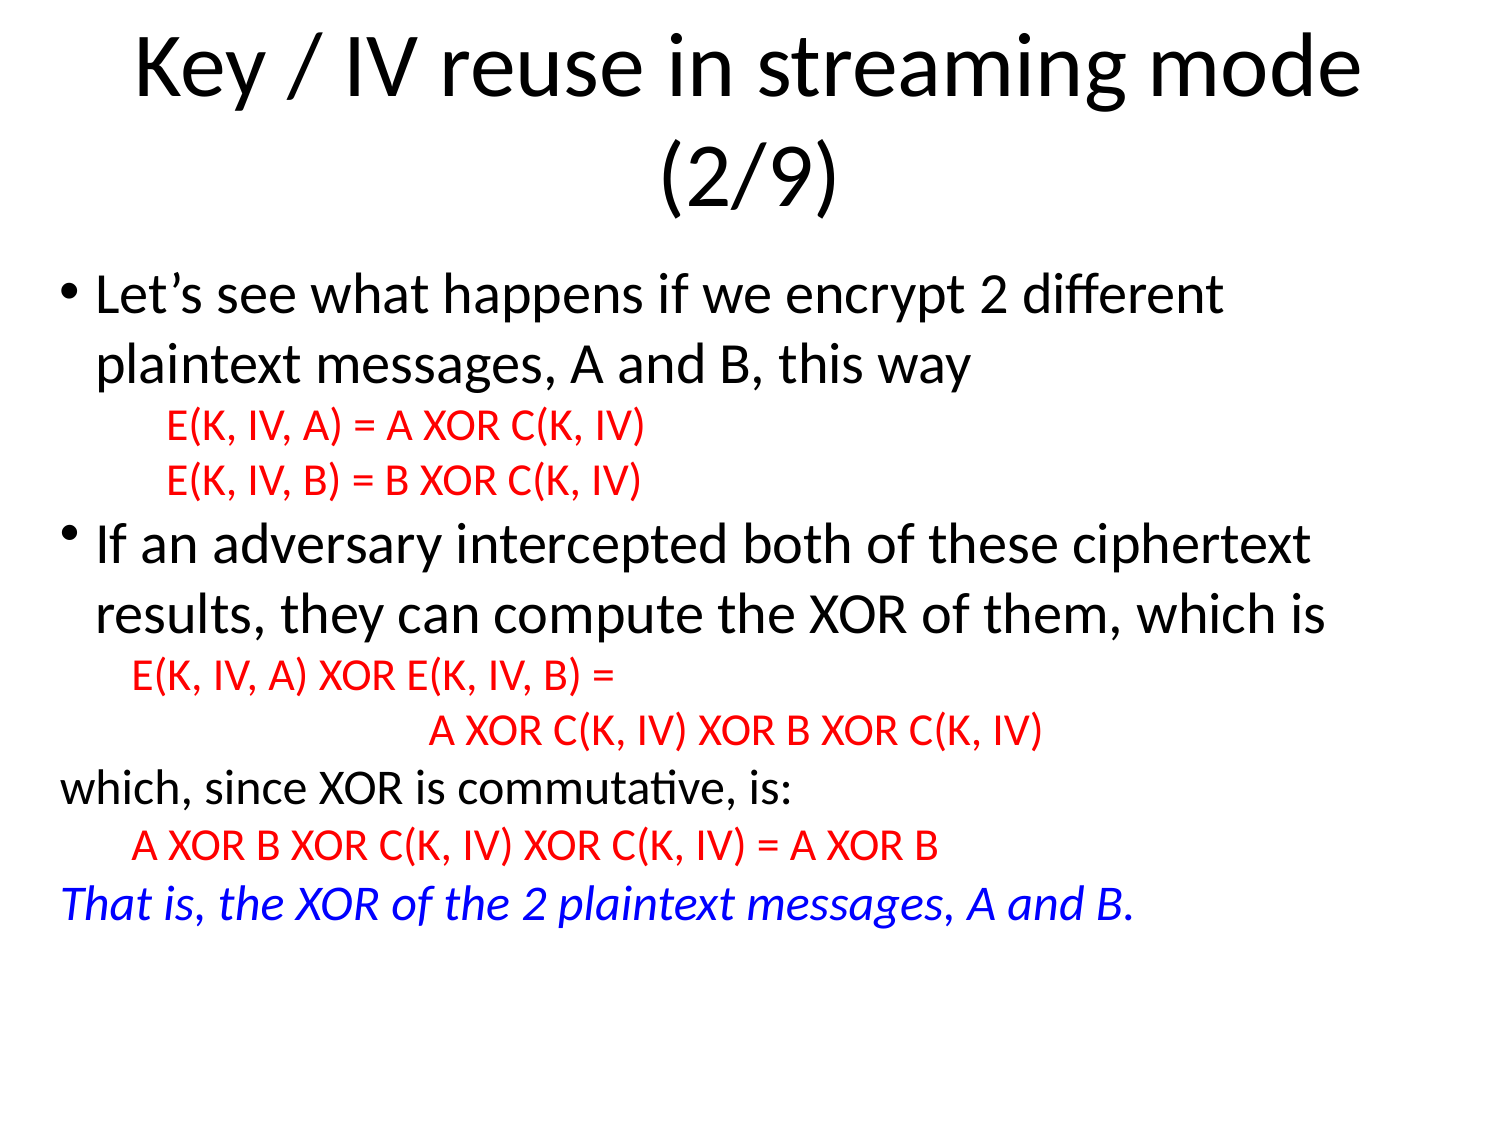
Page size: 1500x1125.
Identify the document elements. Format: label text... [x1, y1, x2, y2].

text_box Let’s see what happens if we encrypt 2 different plaintext messages, A and B, this way E(K, IV, A) = A XOR C(K, IV) E(K, IV, B) = B XOR C(K, IV) If an adversary intercepted both of these ciphertext results, they can compute the XOR of them, which is E(K, IV, A) XOR E(K, IV, B) = A XOR C(K, IV) XOR B XOR C(K, IV) which, since XOR is commutative, is: A XOR B XOR C(K, IV) XOR C(K, IV) = A XOR B That is, the XOR of the 2 plaintext messages, A and B. [45, 247, 1456, 991]
text_box Key / IV reuse in streaming mode (2/9) [75, 21, 1425, 209]
